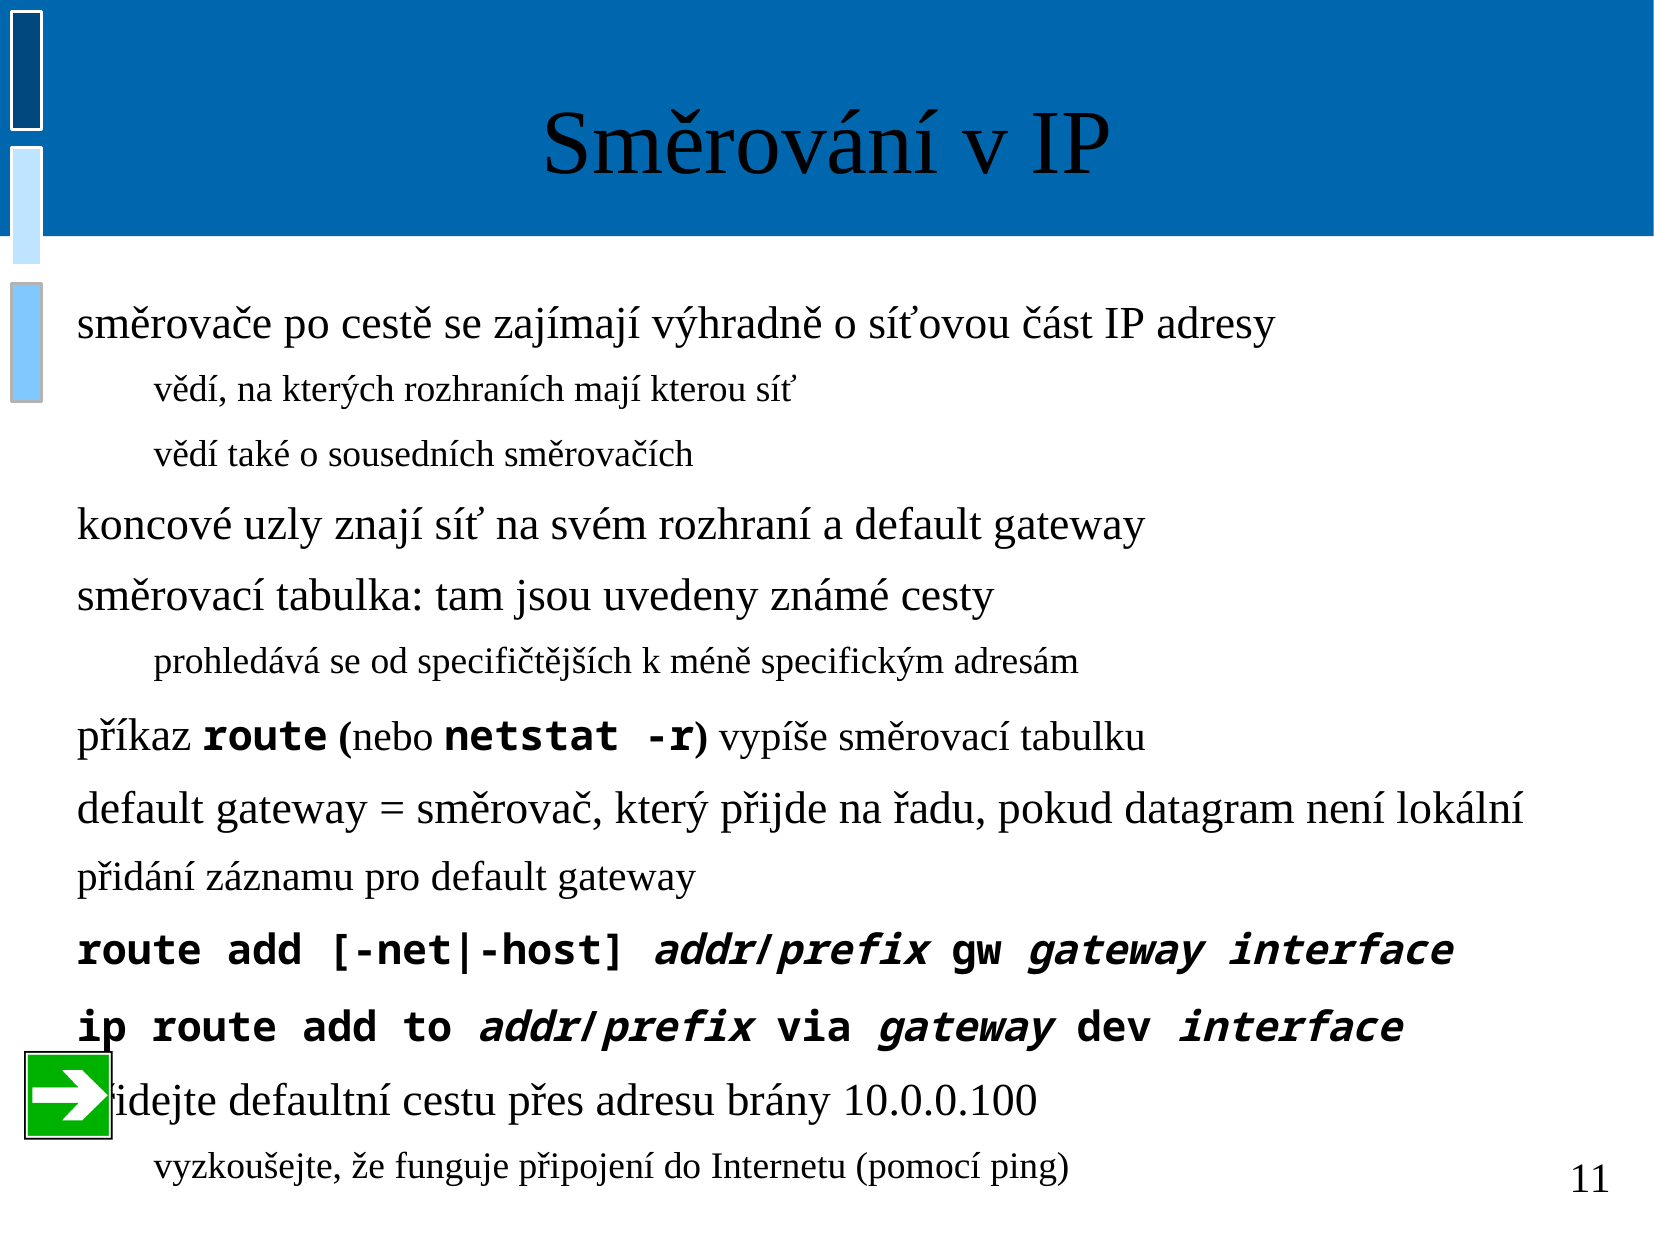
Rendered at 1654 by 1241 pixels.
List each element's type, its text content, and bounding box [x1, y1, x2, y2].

picture [17, 1044, 119, 1146]
title Směrování v IP [121, 49, 1534, 237]
list směrovače po cestě se zajímají výhradně o síťovou část IP adresy vědí, na kterých rozhraních mají kterou síť vědí také o sousedních směrovačích koncové uzly znají síť na svém rozhraní a default gateway směrovací tabulka: tam jsou uvedeny známé cesty prohledává se od specifičtějších k méně specifickým adresám příkaz route (nebo netstat -r) vypíše směrovací tabulku default gateway = směrovač, který přijde na řadu, pokud datagram není lokální přidání záznamu pro default gateway route add [-net|-host] addr/prefix gw gateway interface ip route add to addr/prefix via gateway dev interface přidejte defaultní cestu přes adresu brány 10.0.0.100 vyzkoušejte, že funguje připojení do Internetu (pomocí ping) [59, 297, 1595, 1226]
